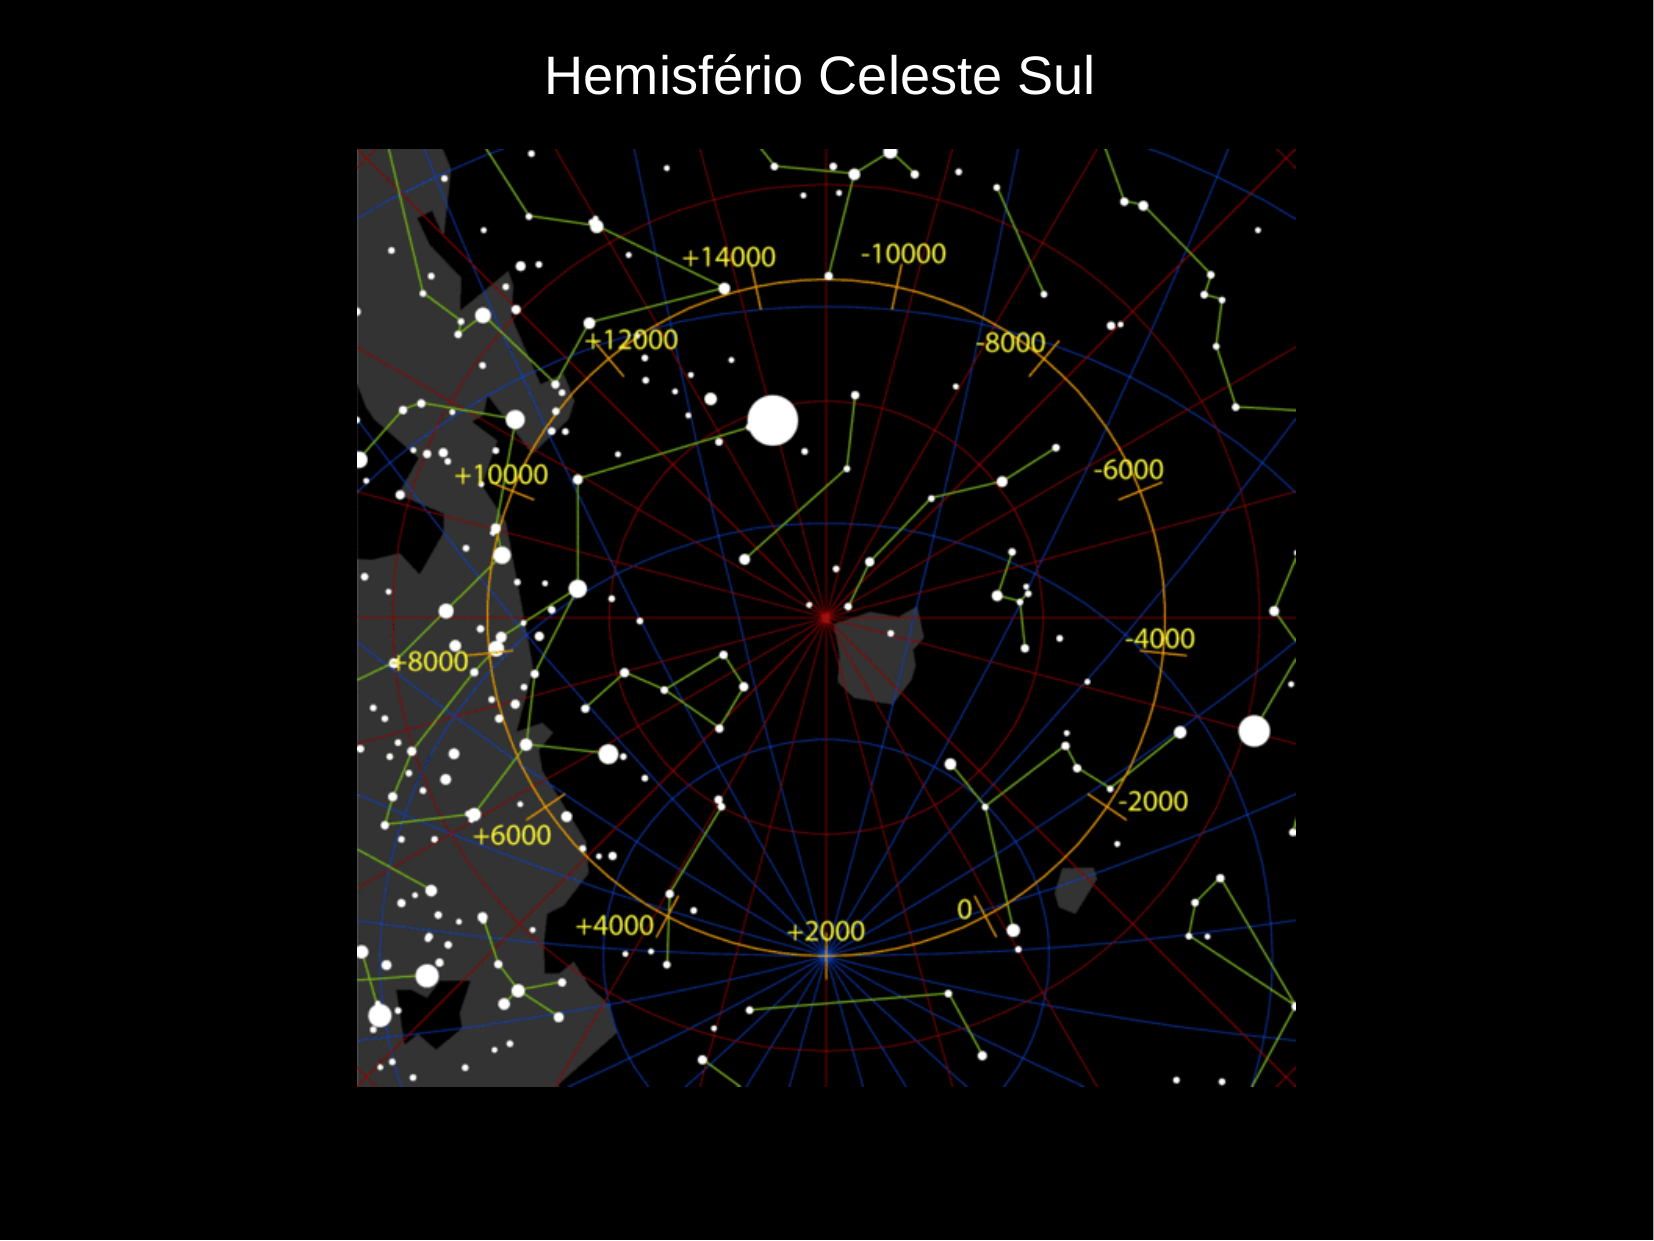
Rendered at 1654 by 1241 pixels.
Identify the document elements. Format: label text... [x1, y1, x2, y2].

picture [357, 149, 1296, 1087]
text_box Hemisfério Celeste Sul [529, 38, 1112, 121]
